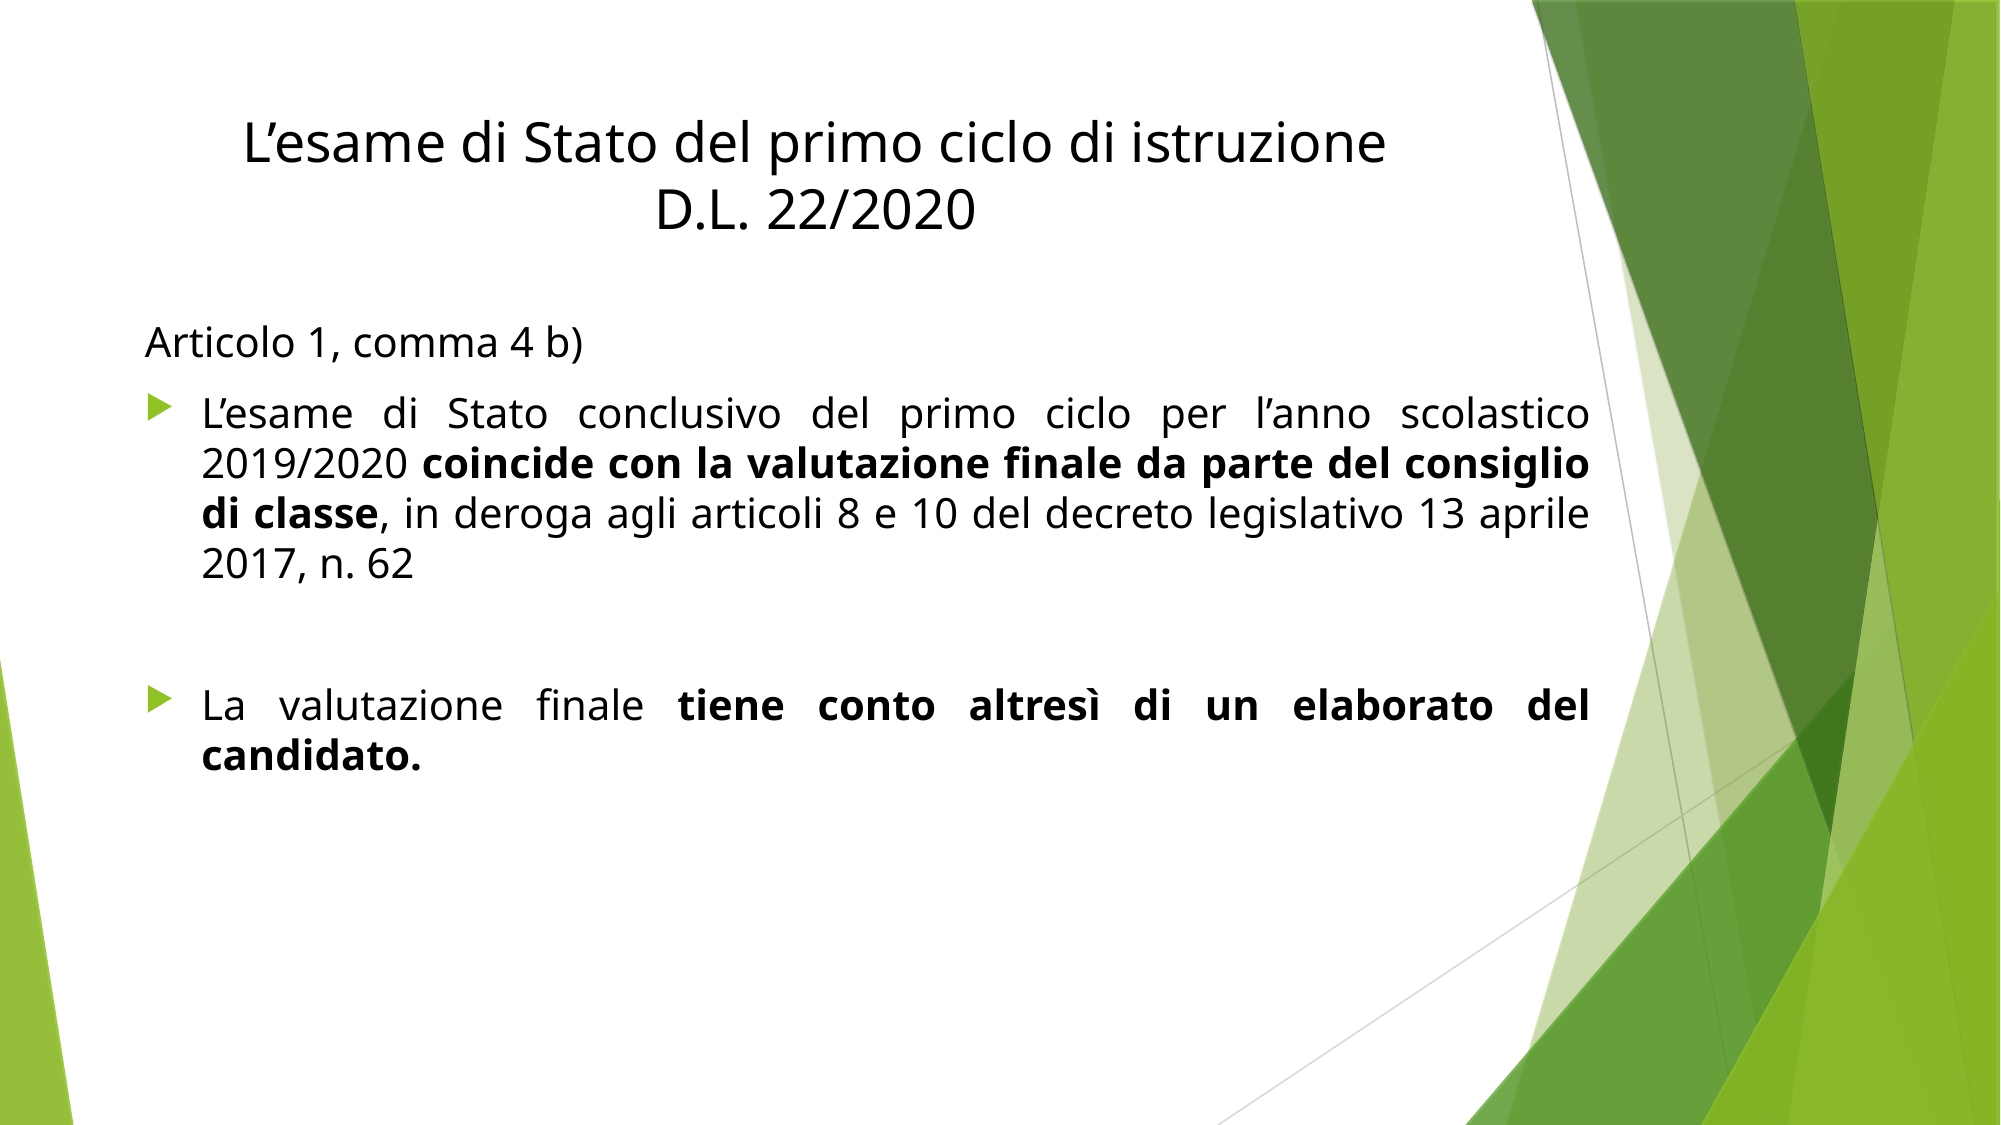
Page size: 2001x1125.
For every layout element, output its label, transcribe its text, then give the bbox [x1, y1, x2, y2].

title L’esame di Stato del primo ciclo di istruzione D.L. 22/2020 [111, 99, 1522, 317]
list Articolo 1, comma 4 b) L’esame di Stato conclusivo del primo ciclo per l’anno scolastico 2019/2020 coincide con la valutazione finale da parte del consiglio di classe, in deroga agli articoli 8 e 10 del decreto legislativo 13 aprile 2017, n. 62 La valutazione finale tiene conto altresì di un elaborato del candidato. [129, 308, 1607, 945]
